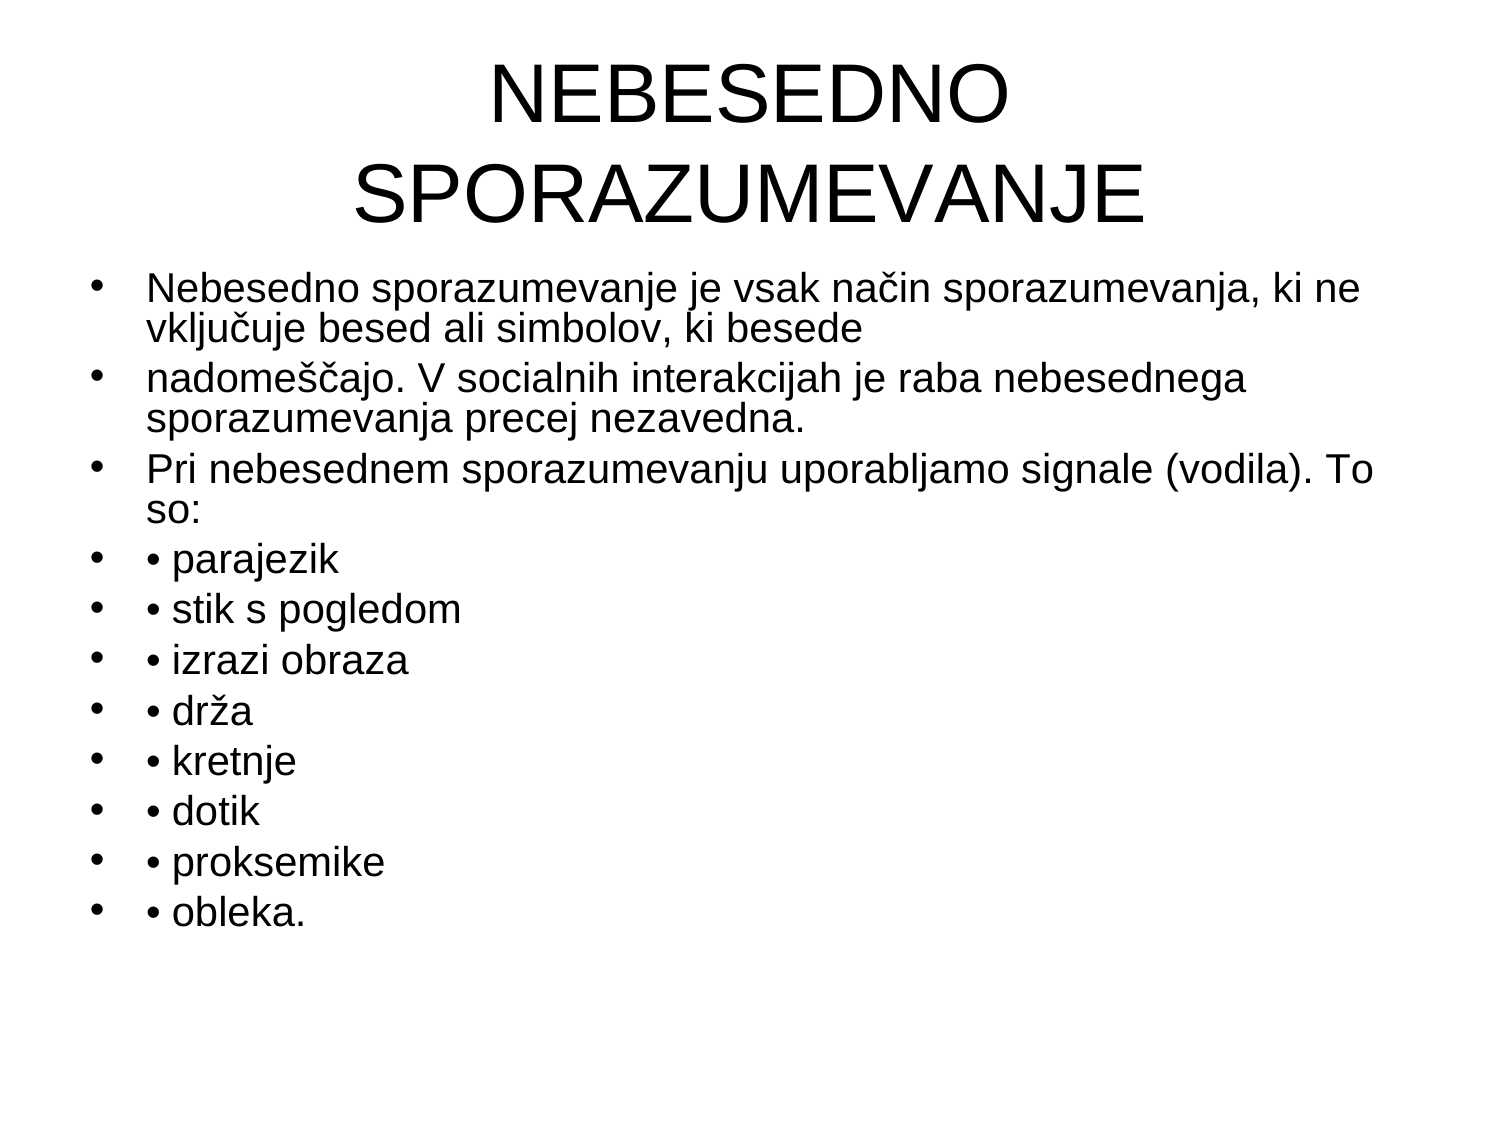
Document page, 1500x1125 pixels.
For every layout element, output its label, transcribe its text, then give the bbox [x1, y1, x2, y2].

title NEBESEDNO SPORAZUMEVANJE [75, 31, 1426, 247]
list Nebesedno sporazumevanje je vsak način sporazumevanja, ki ne vključuje besed ali simbolov, ki besede nadomeščajo. V socialnih interakcijah je raba nebesednega sporazumevanja precej nezavedna. Pri nebesednem sporazumevanju uporabljamo signale (vodila). To so: • parajezik • stik s pogledom • izrazi obraza • drža • kretnje • dotik • proksemike • obleka. [75, 262, 1426, 1006]
